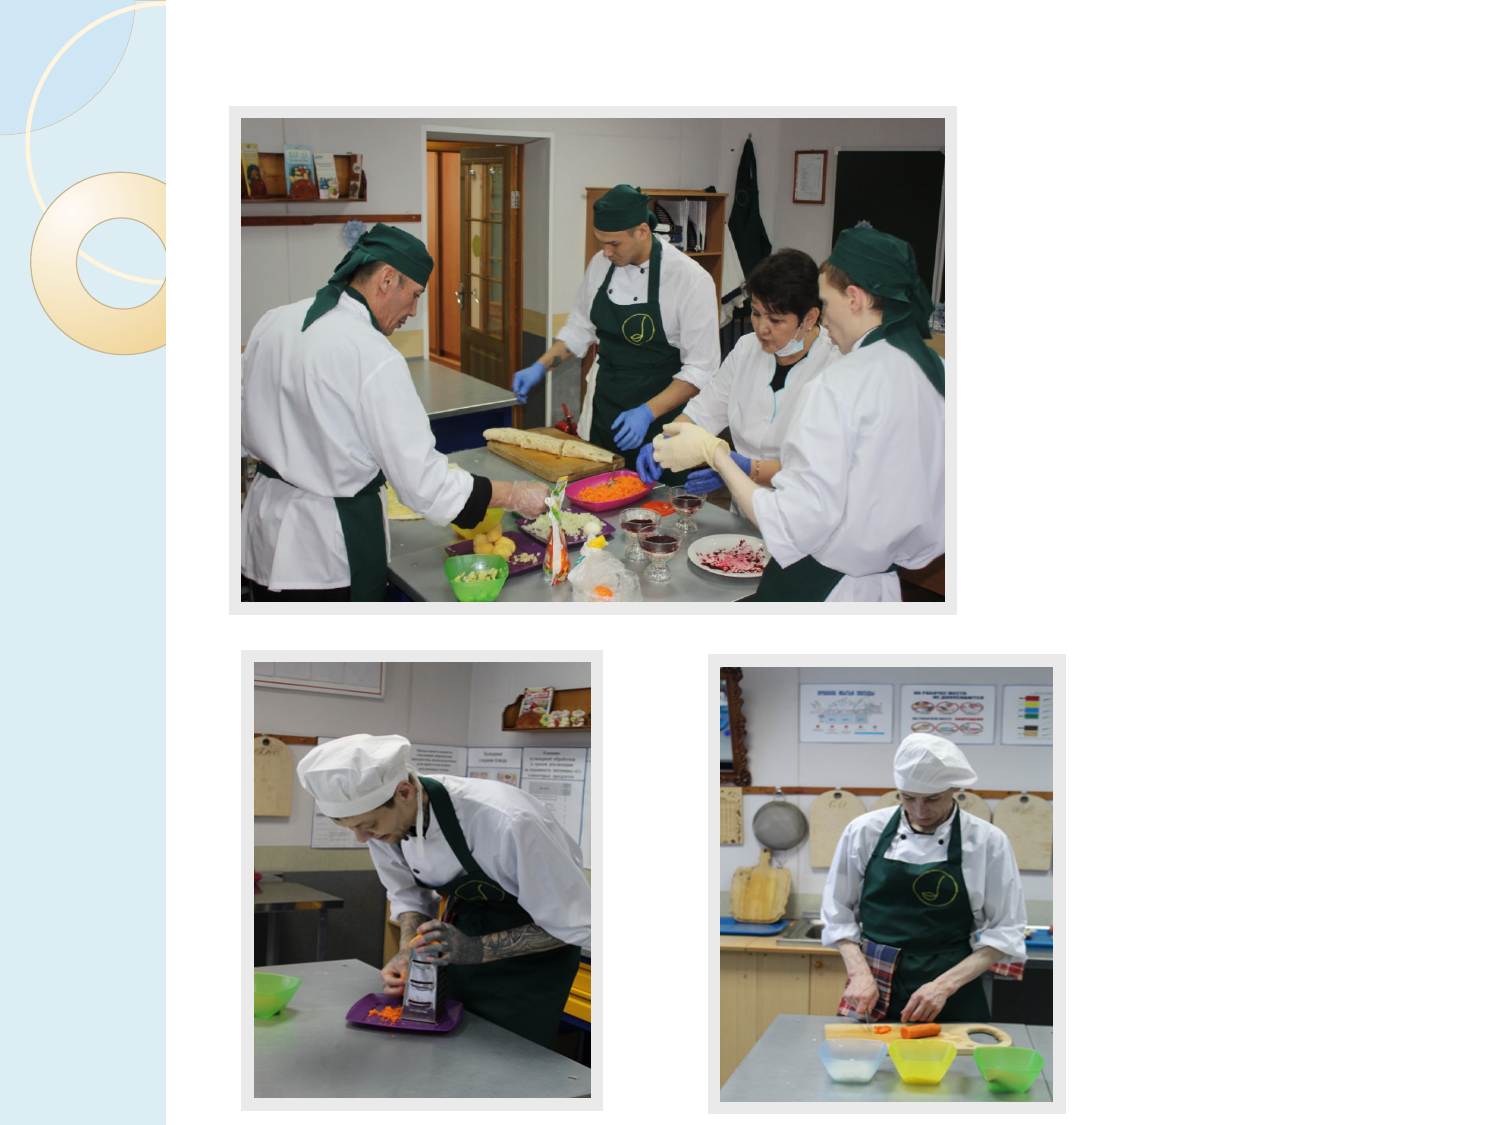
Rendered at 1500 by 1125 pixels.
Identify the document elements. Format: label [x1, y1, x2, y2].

picture [720, 666, 1054, 1102]
picture [253, 662, 591, 1099]
picture [241, 118, 945, 603]
